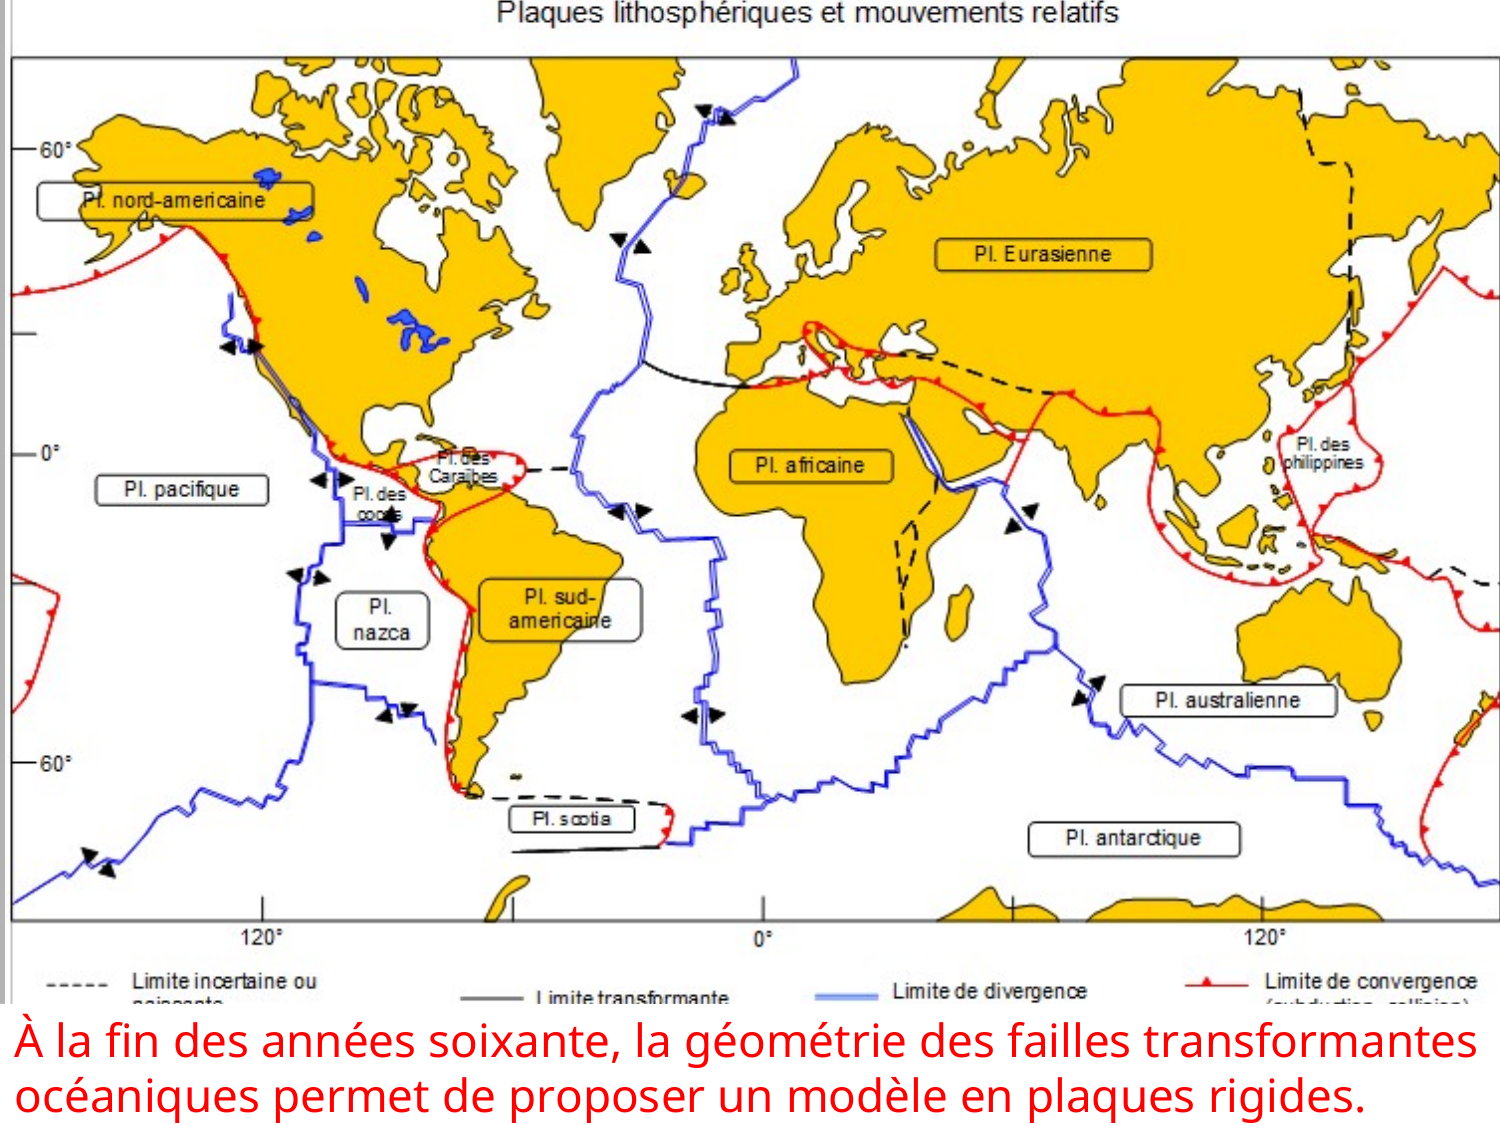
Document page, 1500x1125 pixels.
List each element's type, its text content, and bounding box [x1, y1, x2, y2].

text_box À la fin des années soixante, la géométrie des failles transformantes océaniques permet de proposer un modèle en plaques rigides. [0, 1003, 1500, 1125]
picture [5, 0, 1500, 1003]
